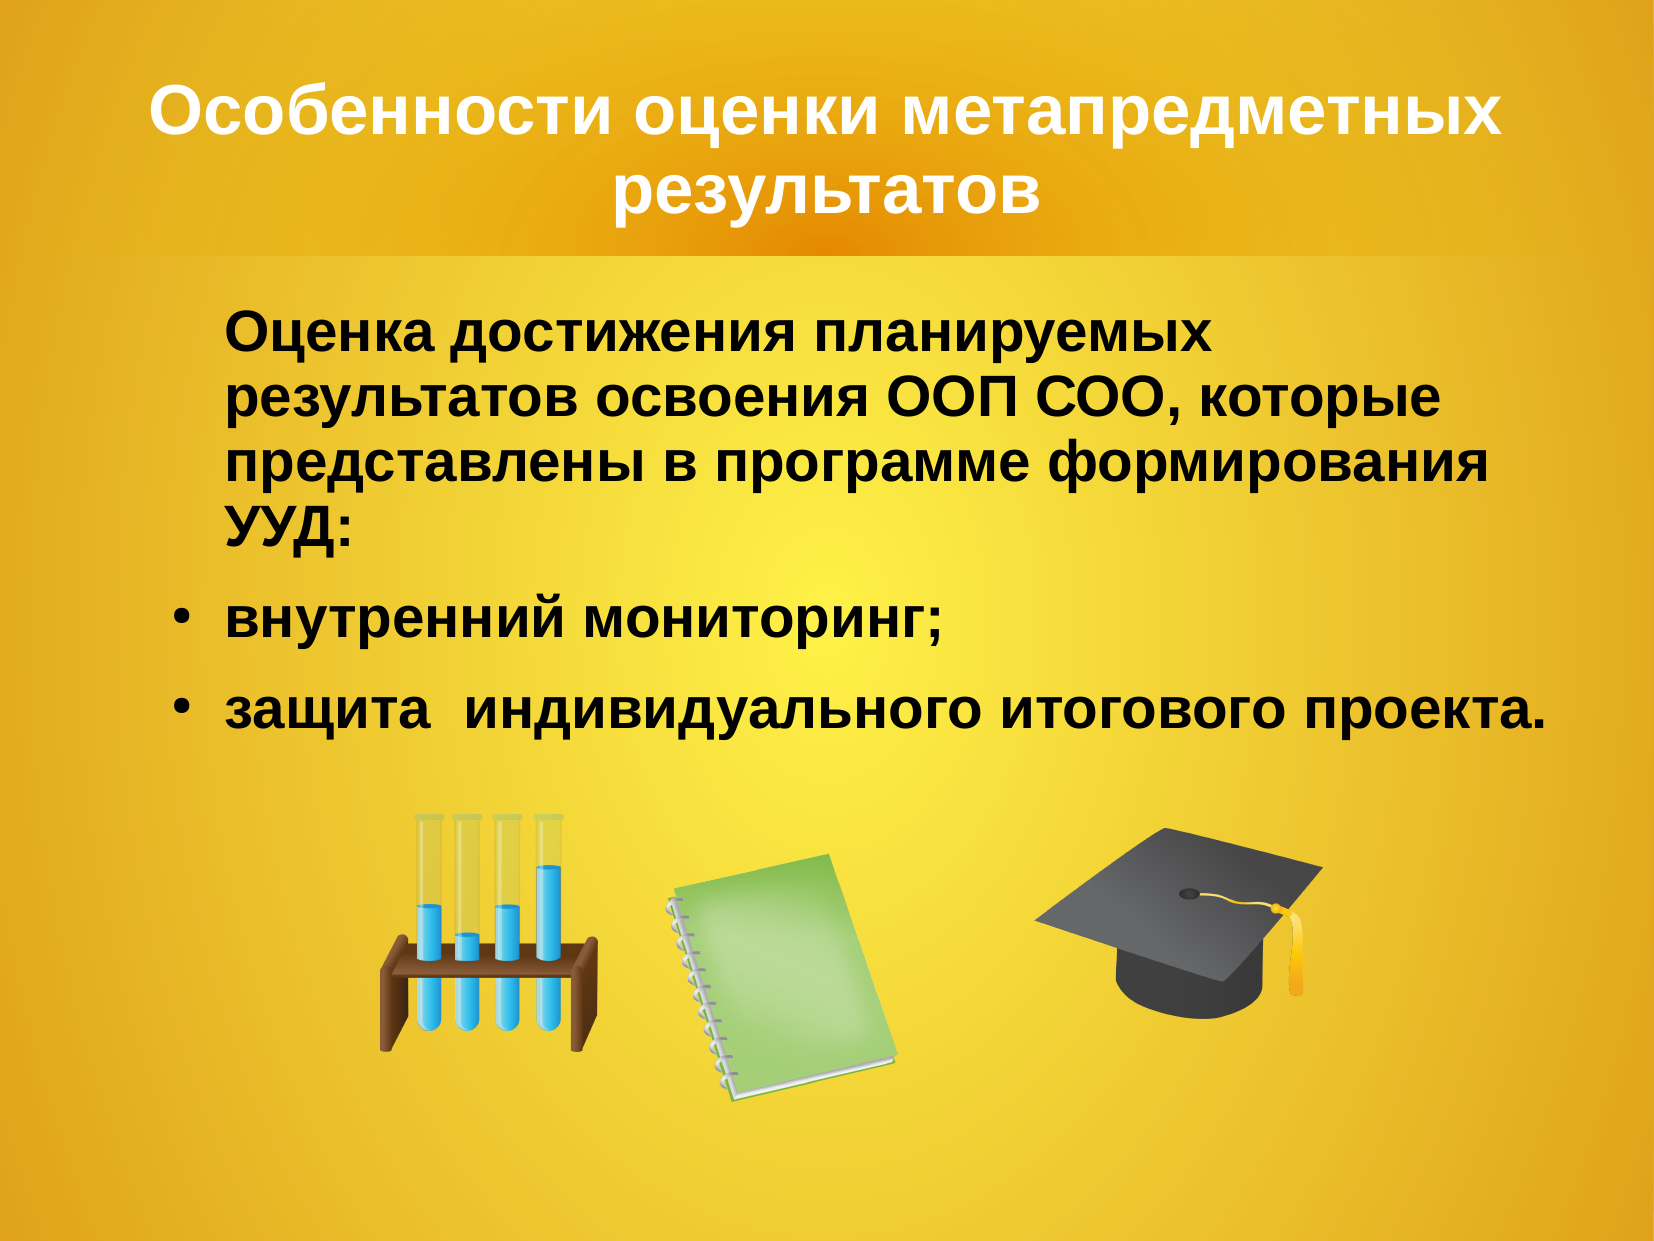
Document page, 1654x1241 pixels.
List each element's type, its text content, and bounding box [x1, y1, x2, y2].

picture [665, 850, 898, 1102]
title Особенности оценки метапредметных результатов [82, 47, 1571, 252]
picture [380, 814, 598, 1052]
picture [1034, 828, 1323, 1019]
list Оценка достижения планируемых результатов освоения ООП СОО, которые представлены в программе формирования УУД: внутренний мониторинг; защита индивидуального итогового проекта. [82, 299, 1571, 1019]
